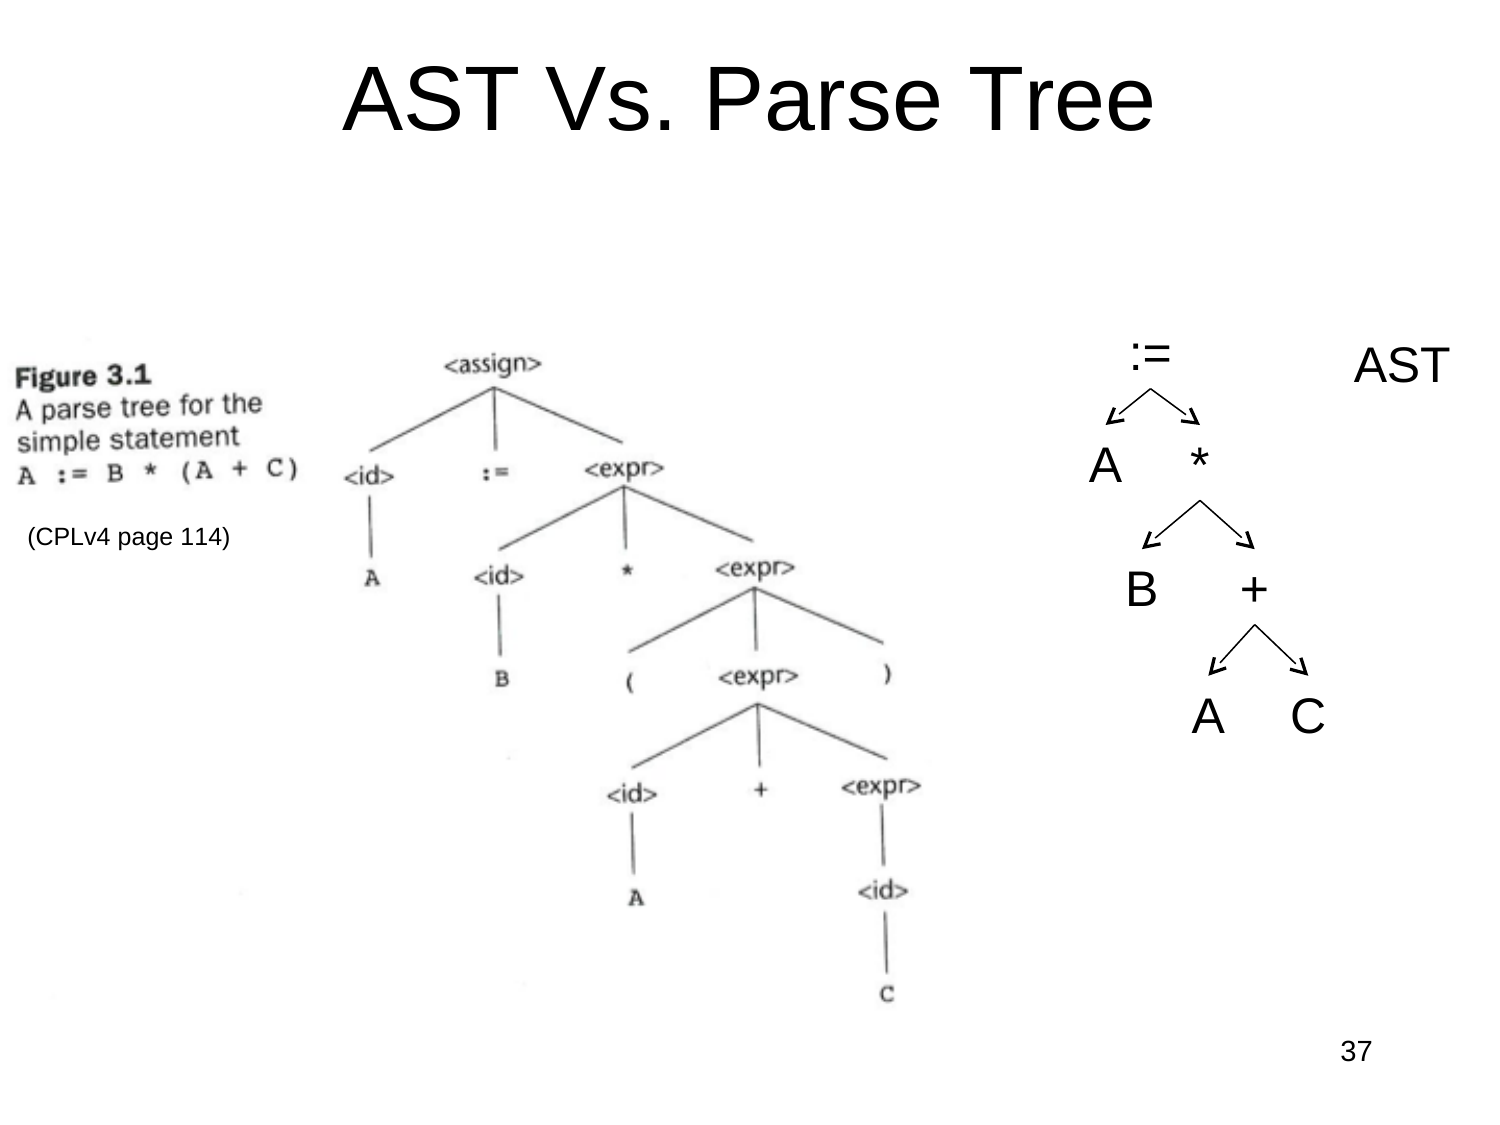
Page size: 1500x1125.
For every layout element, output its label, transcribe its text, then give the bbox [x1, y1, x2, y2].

picture [0, 335, 932, 1026]
text_box := [1114, 313, 1188, 389]
text_box <number> [1074, 1025, 1388, 1101]
title AST Vs. Parse Tree [0, 0, 1500, 188]
text_box * [1175, 424, 1225, 501]
text_box A [1176, 675, 1240, 752]
text_box A [1074, 424, 1138, 501]
text_box AST [1338, 324, 1466, 401]
text_box B [1110, 549, 1174, 625]
text_box (CPLv4 page 114) [12, 512, 246, 558]
text_box C [1275, 675, 1342, 752]
text_box + [1225, 549, 1285, 625]
